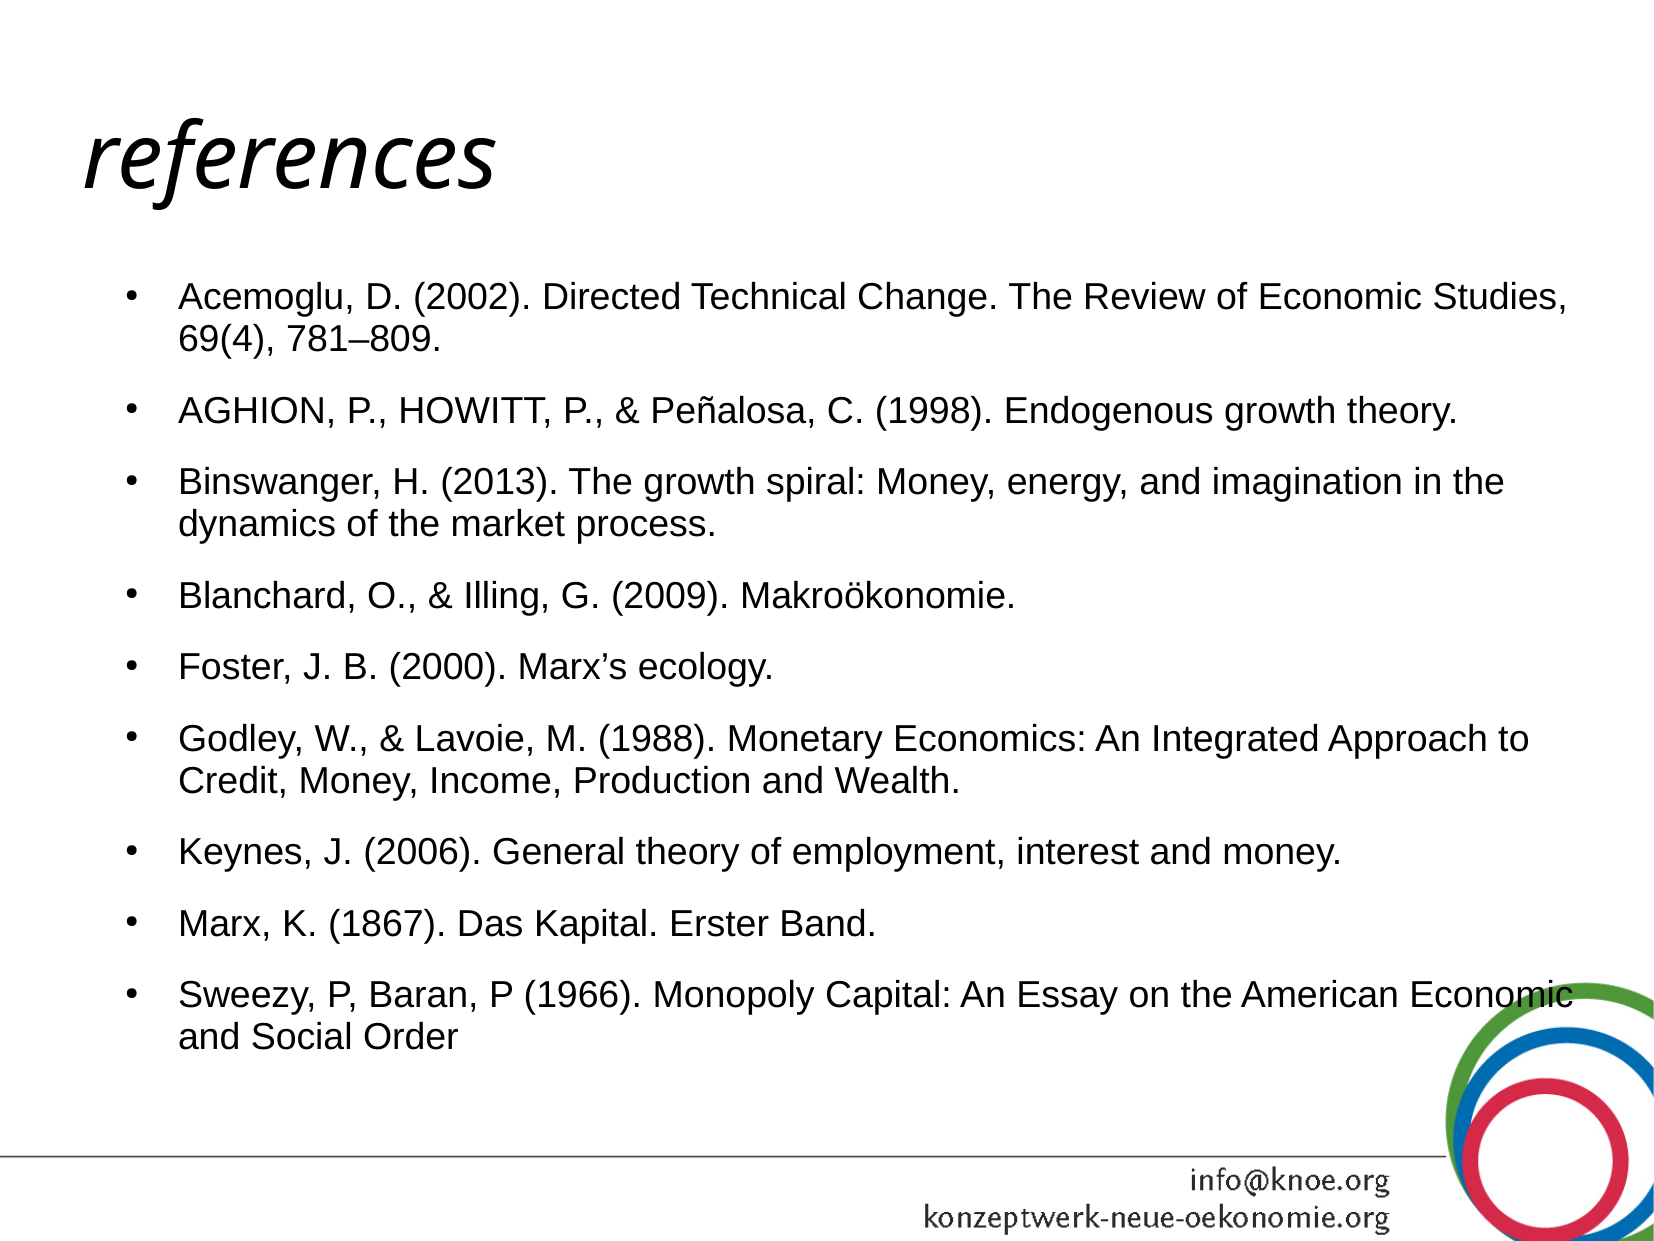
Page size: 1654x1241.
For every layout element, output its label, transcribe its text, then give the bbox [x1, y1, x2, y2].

picture [0, 0, 1654, 1241]
list Acemoglu, D. (2002). Directed Technical Change. The Review of Economic Studies, 69(4), 781–809. AGHION, P., HOWITT, P., & Peñalosa, C. (1998). Endogenous growth theory. Binswanger, H. (2013). The growth spiral: Money, energy, and imagination in the dynamics of the market process. Blanchard, O., & Illing, G. (2009). Makroökonomie. Foster, J. B. (2000). Marx’s ecology. Godley, W., & Lavoie, M. (1988). Monetary Economics: An Integrated Approach to Credit, Money, Income, Production and Wealth. Keynes, J. (2006). General theory of employment, interest and money. Marx, K. (1867). Das Kapital. Erster Band. Sweezy, P, Baran, P (1966). Monopoly Capital: An Essay on the American Economic and Social Order [107, 275, 1602, 1095]
title references [82, 49, 1571, 257]
